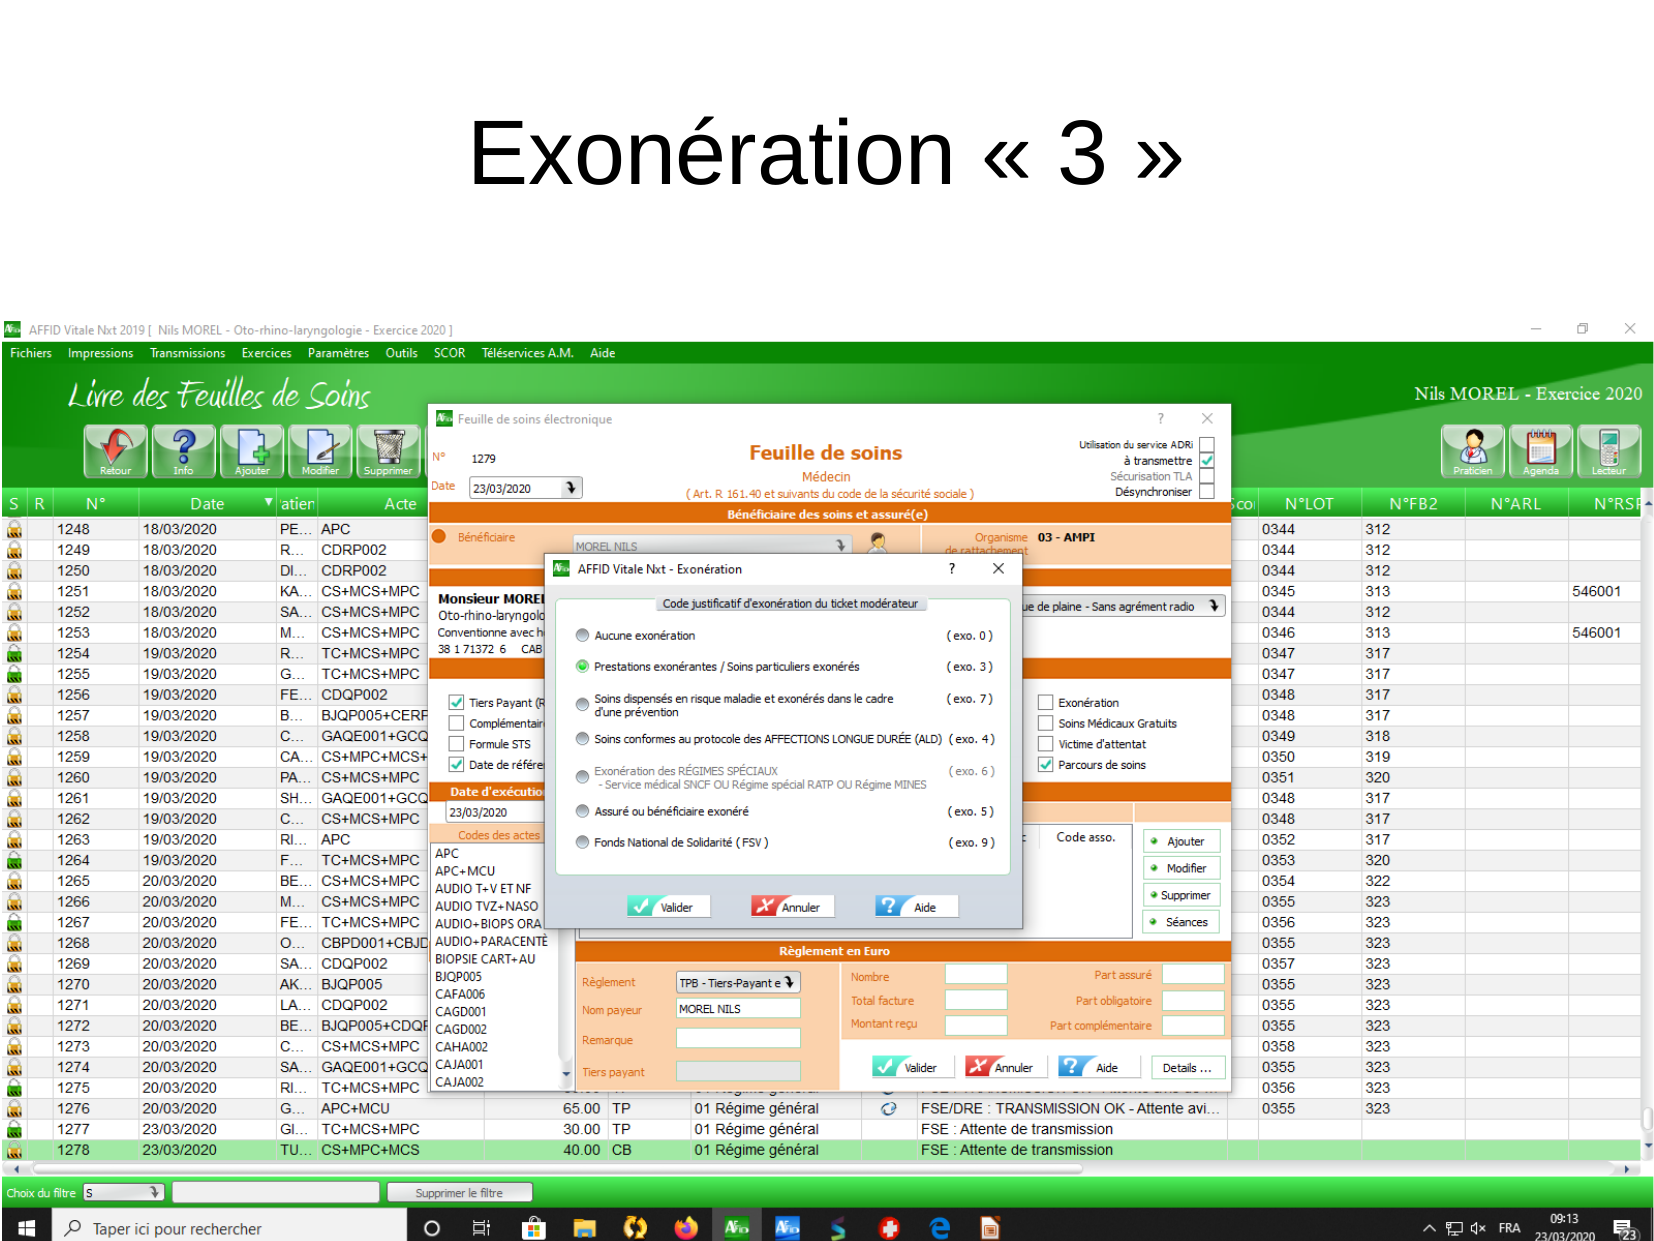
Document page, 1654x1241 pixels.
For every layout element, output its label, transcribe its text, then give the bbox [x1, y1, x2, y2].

picture [2, 318, 1654, 1241]
title Exonération « 3 » [82, 49, 1571, 257]
